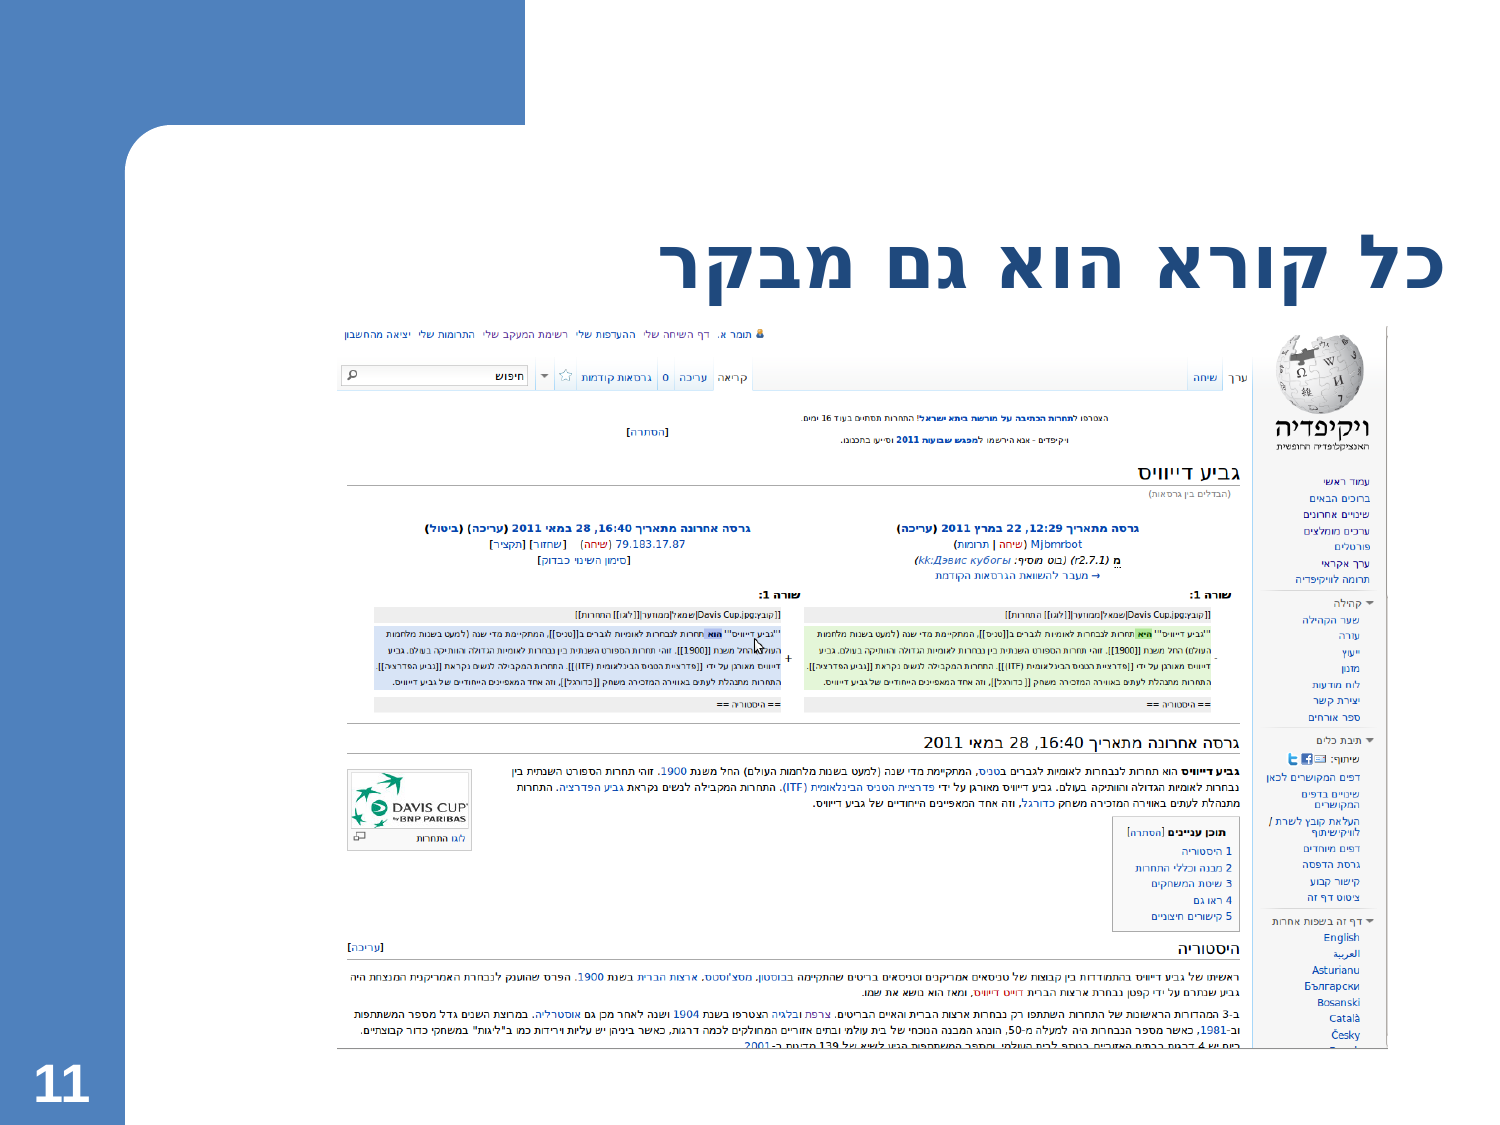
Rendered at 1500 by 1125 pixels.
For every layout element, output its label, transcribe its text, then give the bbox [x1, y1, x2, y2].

picture [337, 326, 1388, 1051]
title כל קורא הוא גם מבקר [150, 125, 1463, 313]
slide_number <number> [13, 363, 111, 1121]
